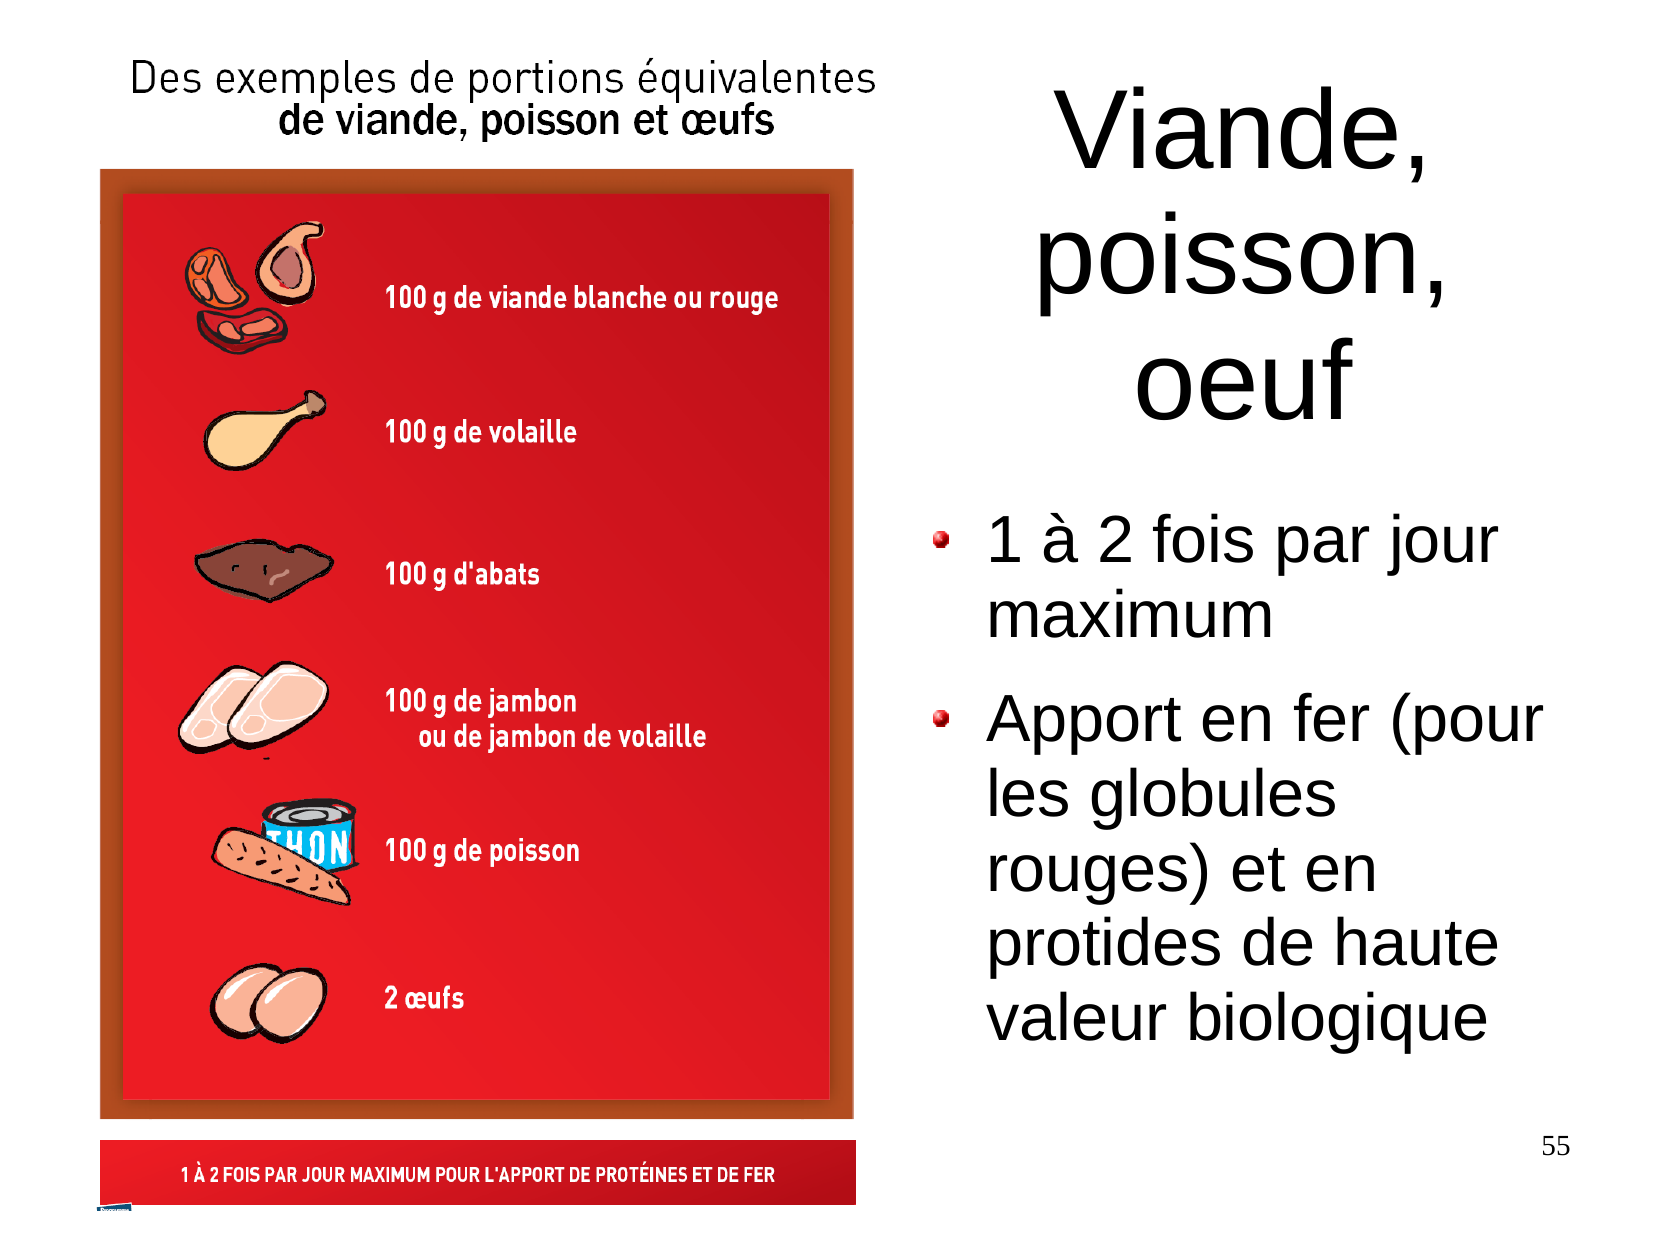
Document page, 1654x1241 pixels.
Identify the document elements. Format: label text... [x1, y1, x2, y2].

picture [86, 54, 886, 1211]
title Viande, poisson, oeuf [915, 66, 1571, 443]
list 1 à 2 fois par jour maximum Apport en fer (pour les globules rouges) et en protides de haute valeur biologique [915, 501, 1572, 1160]
